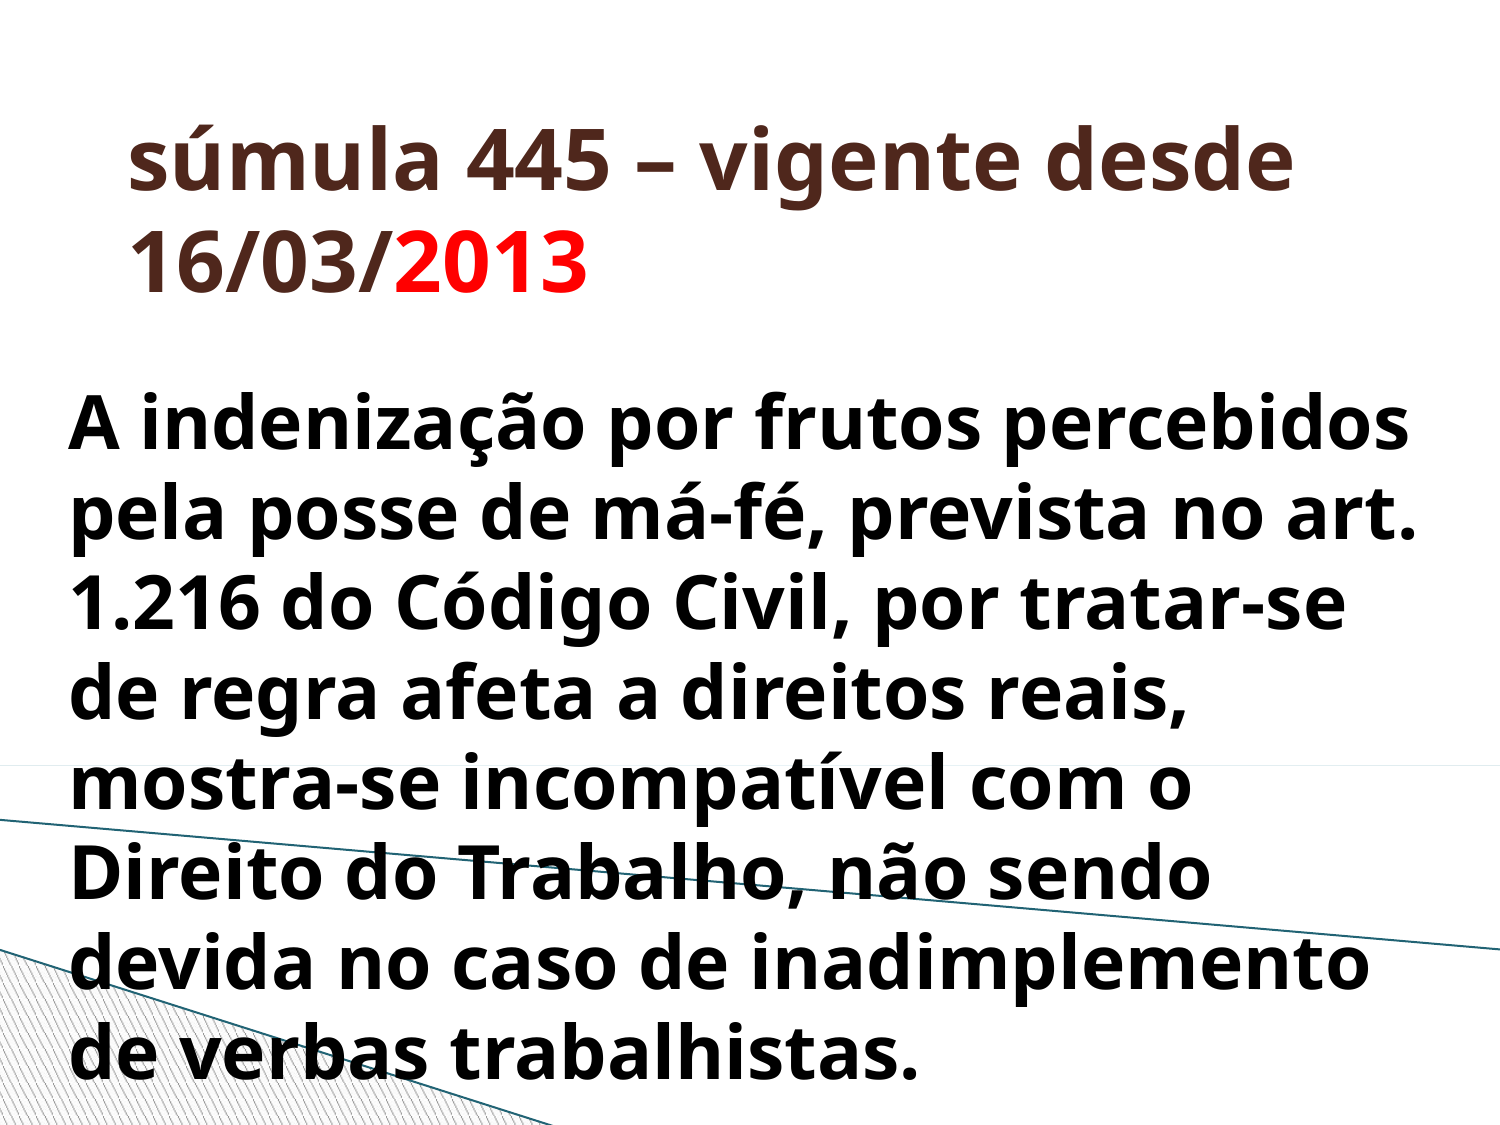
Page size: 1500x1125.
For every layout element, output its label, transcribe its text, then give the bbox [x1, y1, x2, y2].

title súmula 445 – vigente desde 16/03/2013 [112, 90, 1388, 314]
picture [0, 952, 543, 1125]
text_box A indenização por frutos percebidos pela posse de má-fé, prevista no art. 1.216 do Código Civil, por tratar-se de regra afeta a direitos reais, mostra-se incompatível com o Direito do Trabalho, não sendo devida no caso de inadimplemento de verbas trabalhistas. [53, 314, 1447, 1103]
